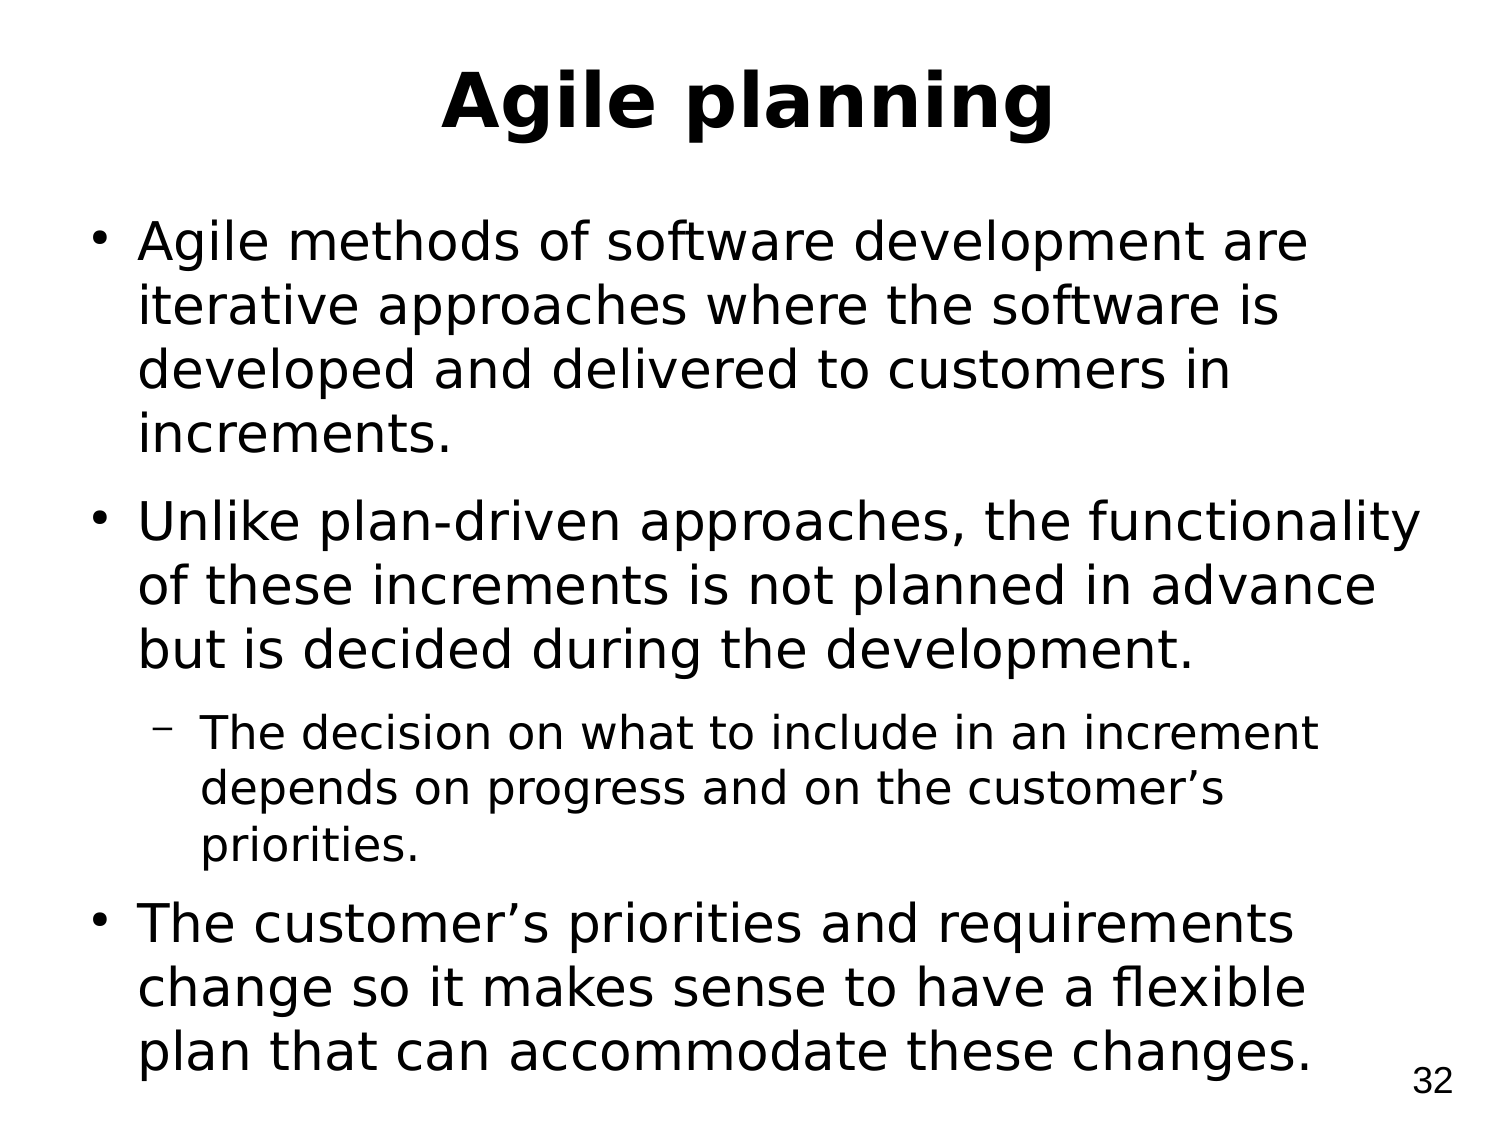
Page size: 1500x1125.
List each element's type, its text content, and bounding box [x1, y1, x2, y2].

title Agile planning [75, 44, 1425, 177]
list Agile methods of software development are iterative approaches where the software is developed and delivered to customers in increments. Unlike plan-driven approaches, the functionality of these increments is not planned in advance but is decided during the development. The decision on what to include in an increment depends on progress and on the customer’s priorities. The customer’s priorities and requirements change so it makes sense to have a flexible plan that can accommodate these changes. [75, 206, 1425, 1093]
